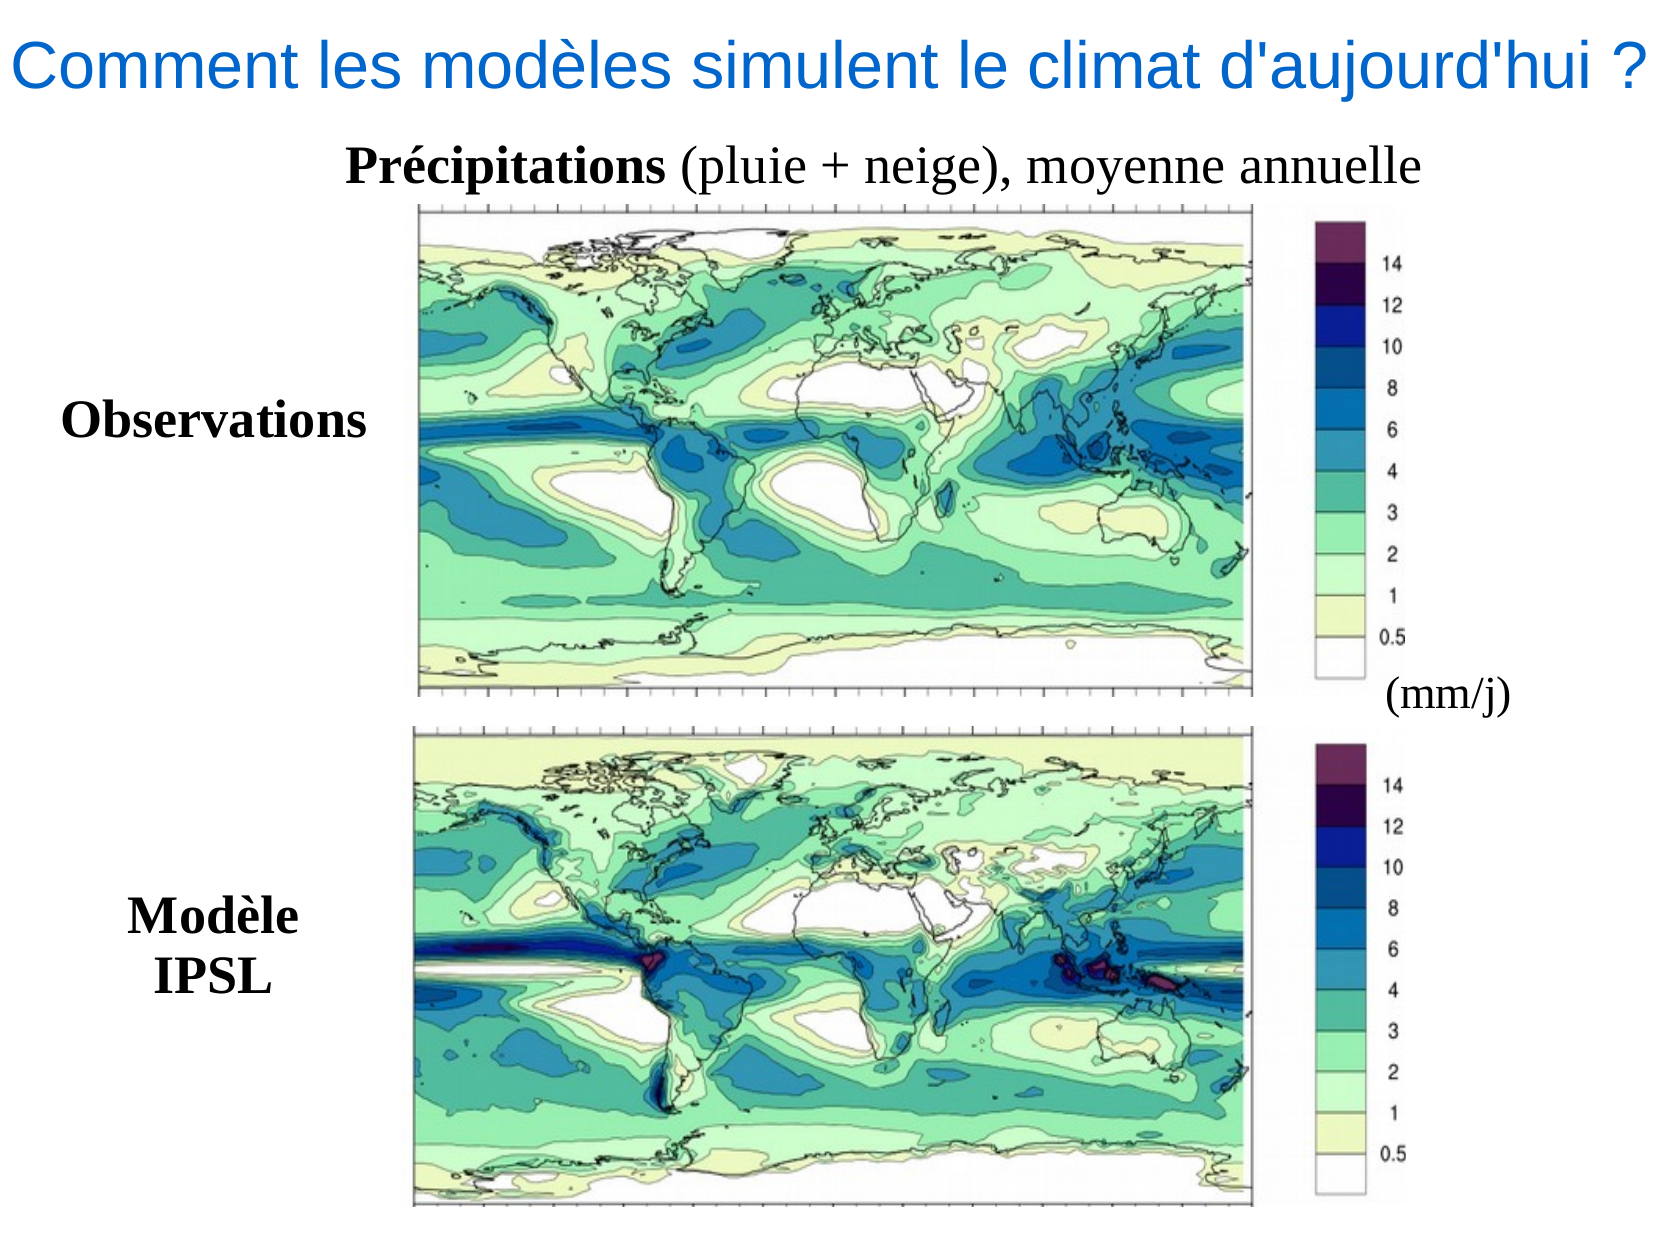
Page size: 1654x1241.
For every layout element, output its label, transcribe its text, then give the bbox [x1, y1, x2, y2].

text_box Précipitations (pluie + neige), moyenne annuelle [318, 128, 1450, 204]
picture [401, 726, 1406, 1207]
text_box Comment les modèles simulent le climat d'aujourd'hui ? [0, 0, 1654, 131]
text_box Observations [41, 381, 387, 469]
text_box (mm/j) [1330, 660, 1568, 736]
text_box Modèle IPSL [95, 877, 333, 1013]
picture [404, 204, 1405, 697]
